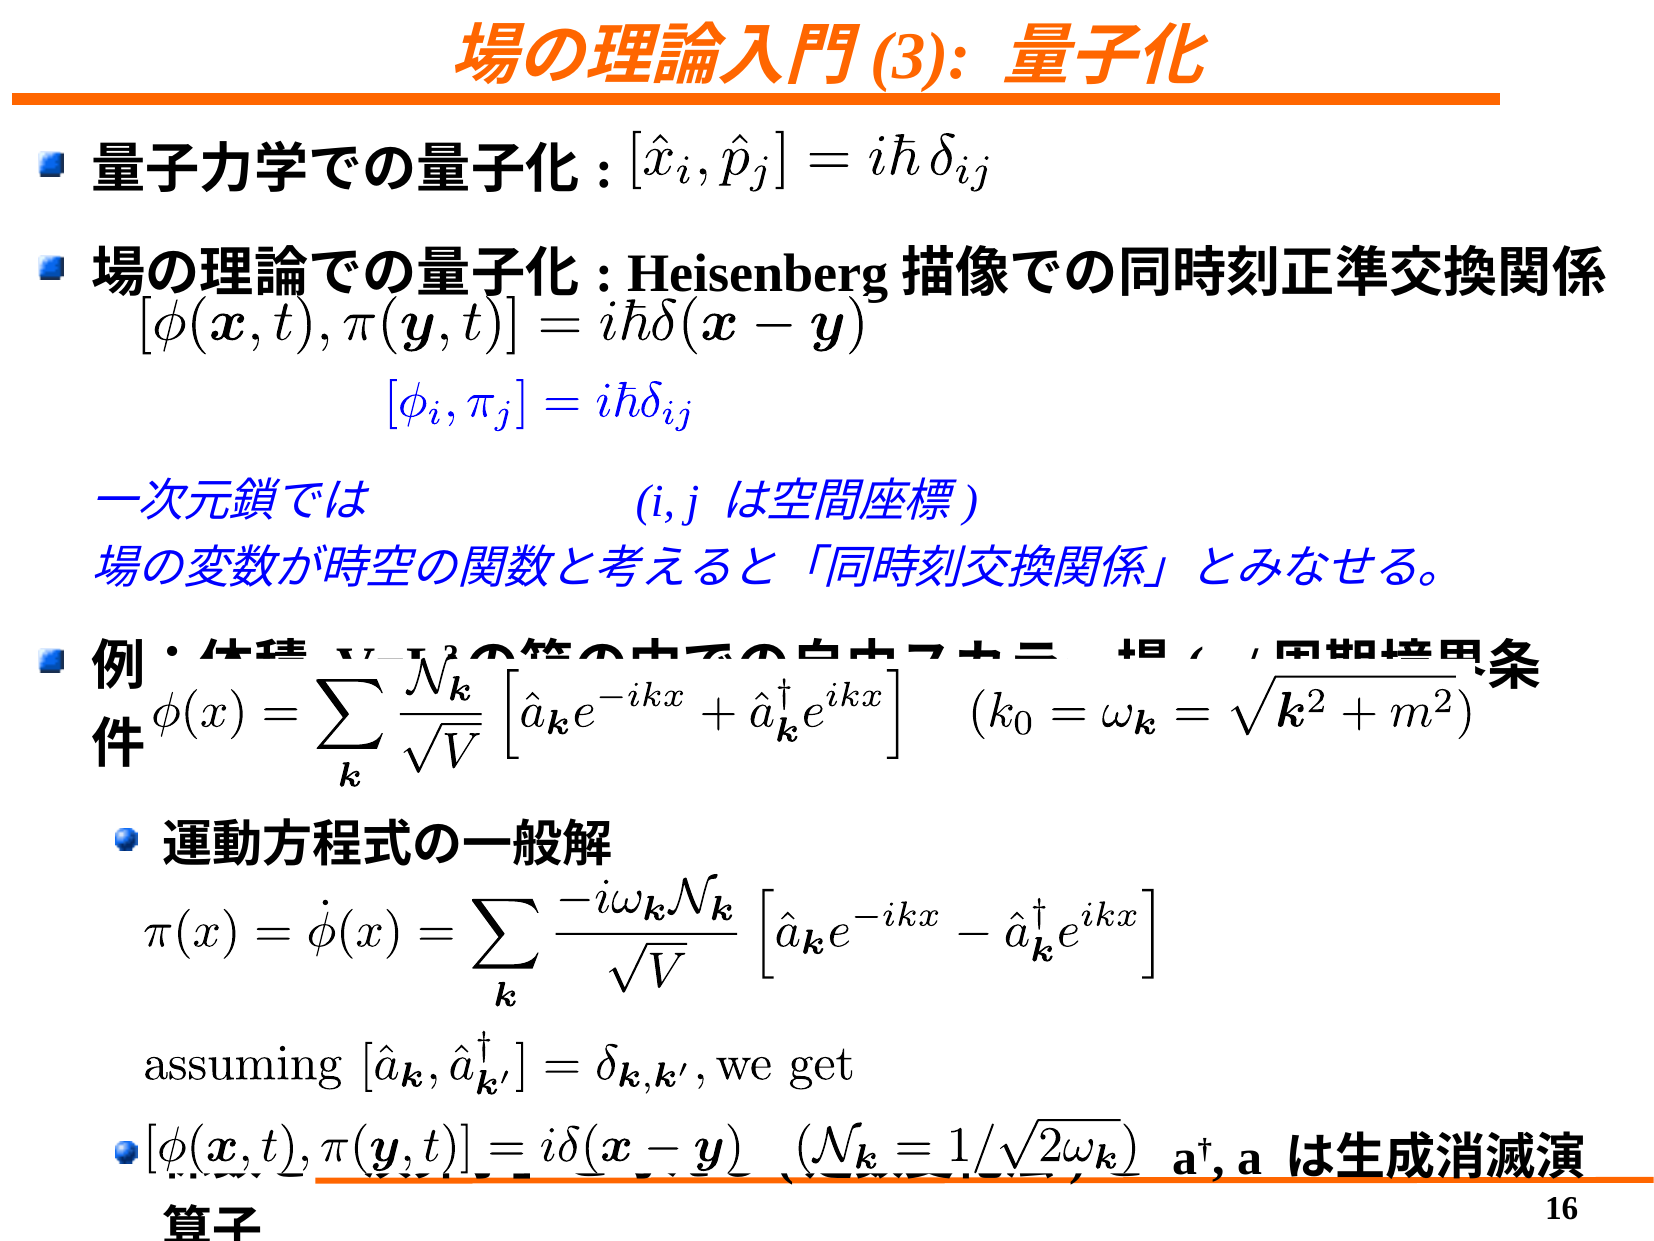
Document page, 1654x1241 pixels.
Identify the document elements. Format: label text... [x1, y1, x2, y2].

title 場の理論入門(3): 量子化 [0, 0, 1654, 99]
text_box [135, 296, 869, 355]
text_box [383, 379, 694, 432]
text_box [143, 873, 1165, 1174]
text_box [626, 130, 993, 192]
text_box [150, 654, 1476, 787]
list 量子力学での量子化: 場の理論での量子化: Heisenberg描像での同時刻正準交換関係 一次元鎖では (i, j は空間座標) 場の変数が時空の関数と考えると「同時刻交換関係」とみなせる。 例：体積 V=L3の箱の中での自由スカラー場(w/周期境界条件) 運動方程式の一般解 係数を「演算子」と考える(定数変化法)と a†, a は生成消滅演算子 [20, 124, 1621, 1137]
picture [115, 1141, 138, 1164]
